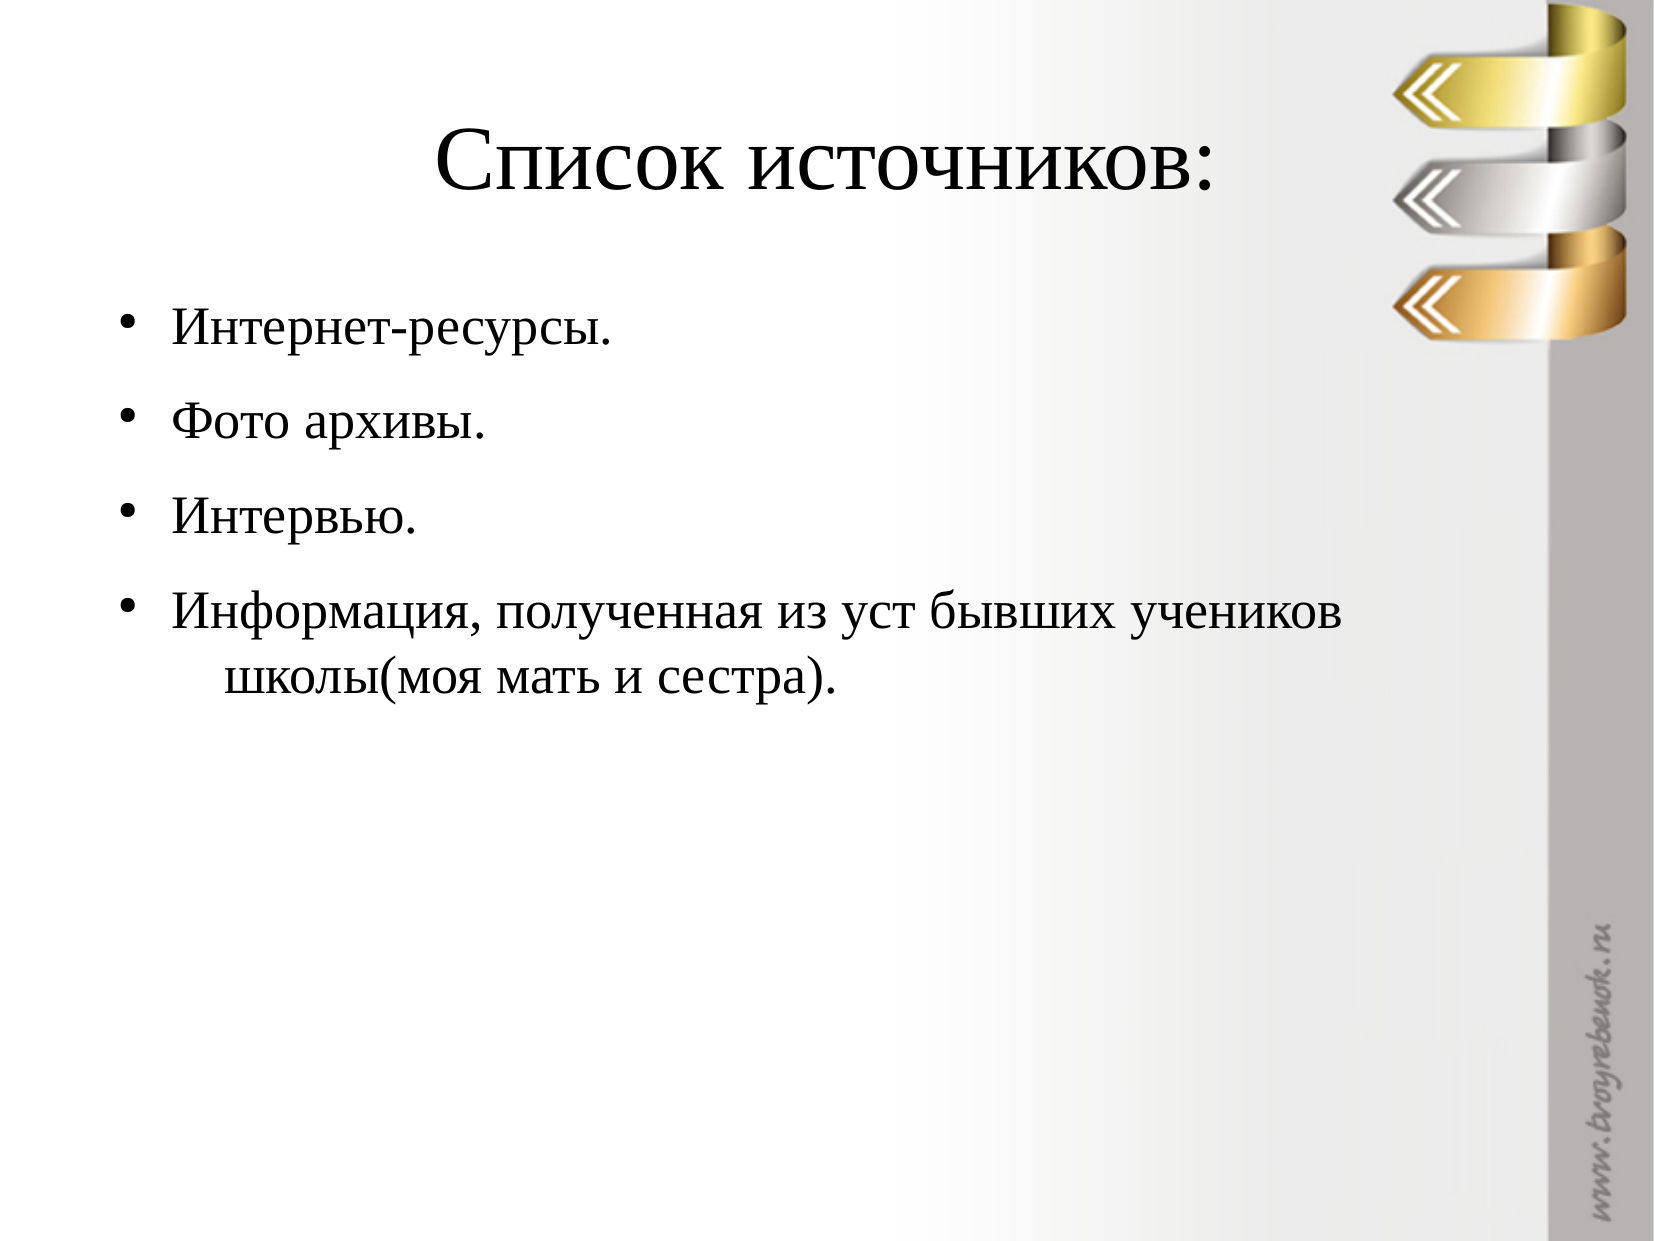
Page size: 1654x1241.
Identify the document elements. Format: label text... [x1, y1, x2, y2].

list Интернет-ресурсы. Фото архивы. Интервью. Информация, полученная из уст бывших учеников школы(моя мать и сестра). [82, 290, 1571, 1109]
title Список источников: [82, 56, 1571, 250]
